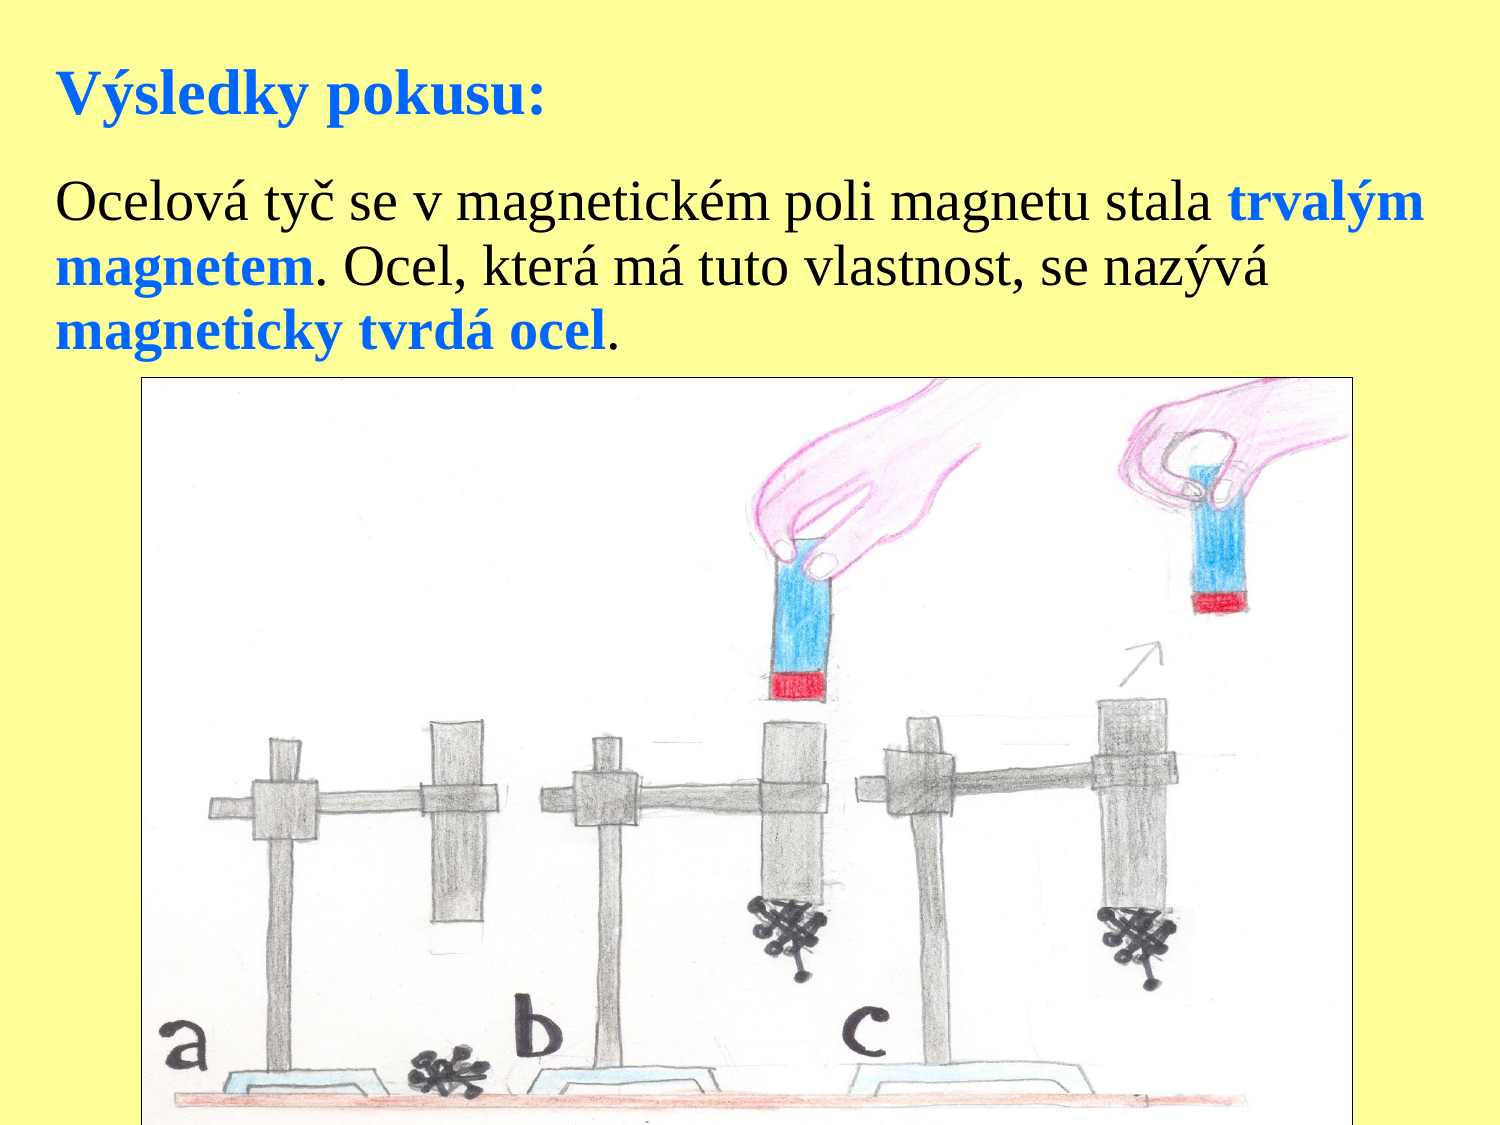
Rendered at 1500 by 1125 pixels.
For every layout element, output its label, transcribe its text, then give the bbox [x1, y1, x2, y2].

text_box Výsledky pokusu: [41, 48, 600, 136]
picture [142, 378, 1352, 1125]
text_box Ocelová tyč se v magnetickém poli magnetu stala trvalým magnetem. Ocel, která má tuto vlastnost, se nazývá magneticky tvrdá ocel. [41, 160, 1500, 371]
